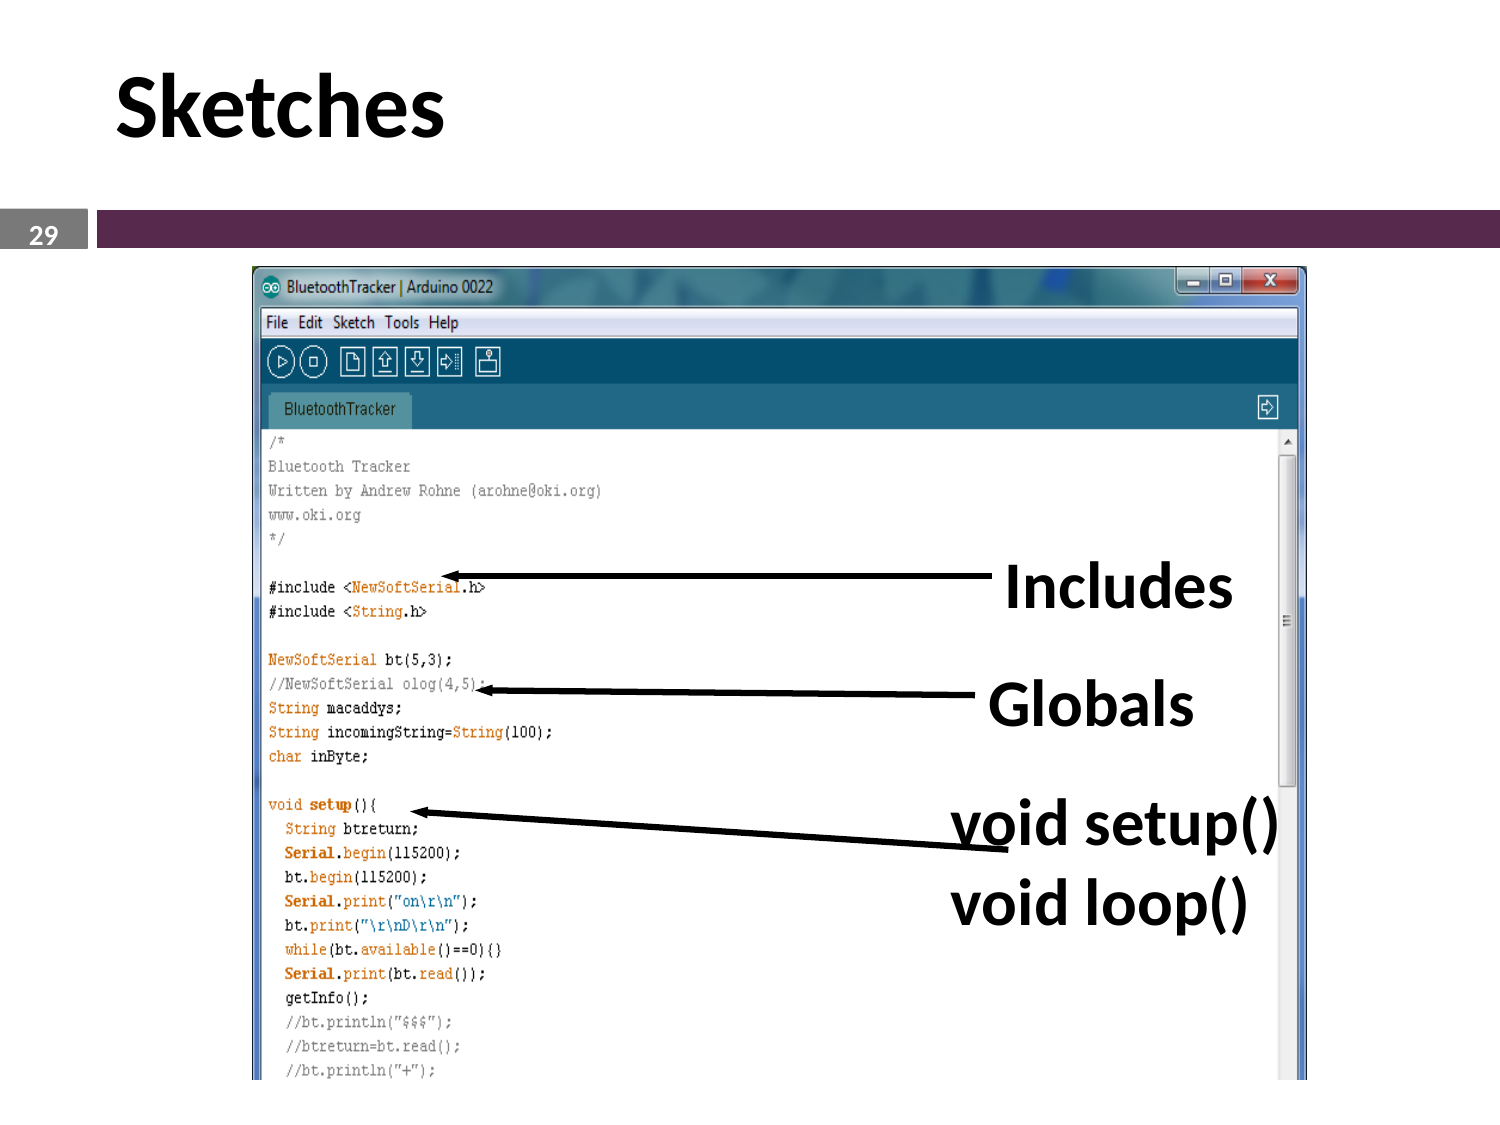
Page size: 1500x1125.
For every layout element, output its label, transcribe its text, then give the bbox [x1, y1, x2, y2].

text_box void setup() void loop() [937, 772, 1312, 929]
text_box Globals [975, 653, 1251, 738]
text_box [0, 208, 88, 249]
picture [252, 266, 1307, 1080]
title Sketches [100, 19, 1438, 182]
text_box Includes [991, 534, 1298, 619]
